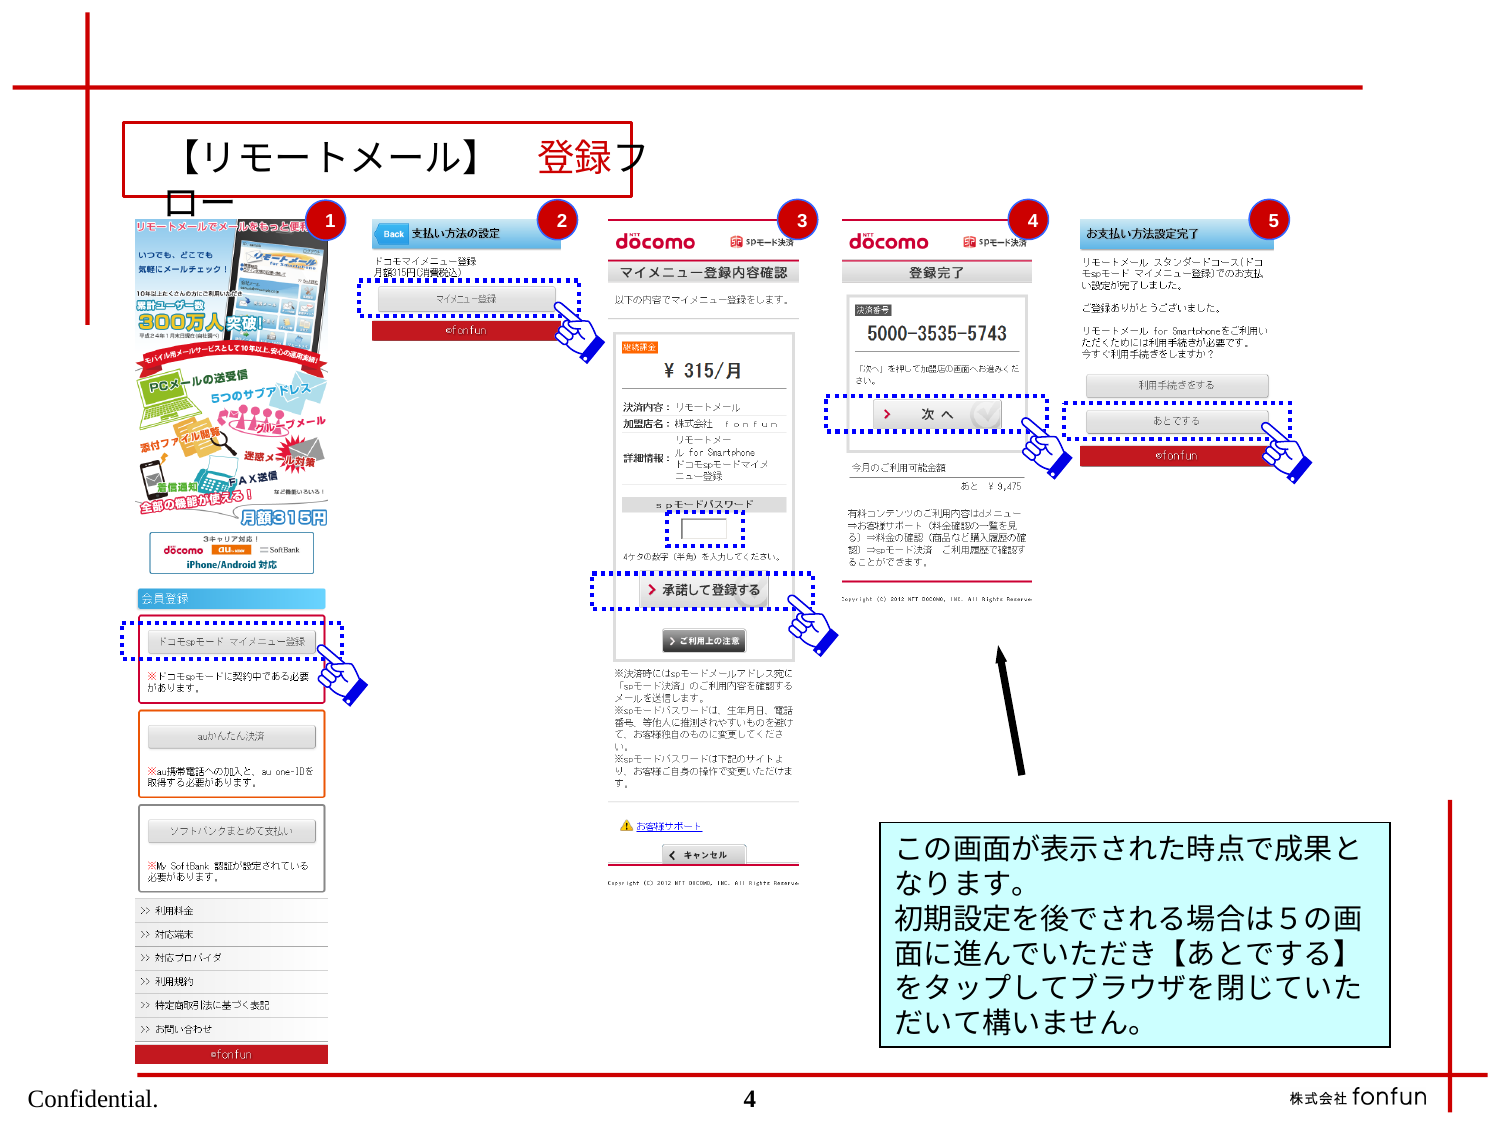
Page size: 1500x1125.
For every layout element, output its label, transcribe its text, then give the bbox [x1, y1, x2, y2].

text_box 3 [777, 199, 818, 240]
text_box この画面が表示された時点で成果となります。 初期設定を後でされる場合は５の画面に進んでいただき【あとでする】をタップしてブラウザを閉じていただいて構いません。 [879, 822, 1391, 1047]
picture [608, 220, 839, 900]
picture [842, 220, 1073, 618]
text_box 1 [305, 200, 346, 241]
picture [372, 220, 606, 365]
text_box 【リモートメール】 登録フロー [147, 126, 680, 232]
text_box 5 [1249, 199, 1290, 240]
text_box 4 [1008, 199, 1049, 240]
picture [135, 220, 369, 1064]
picture [1080, 220, 1313, 485]
text_box 2 [537, 199, 578, 240]
